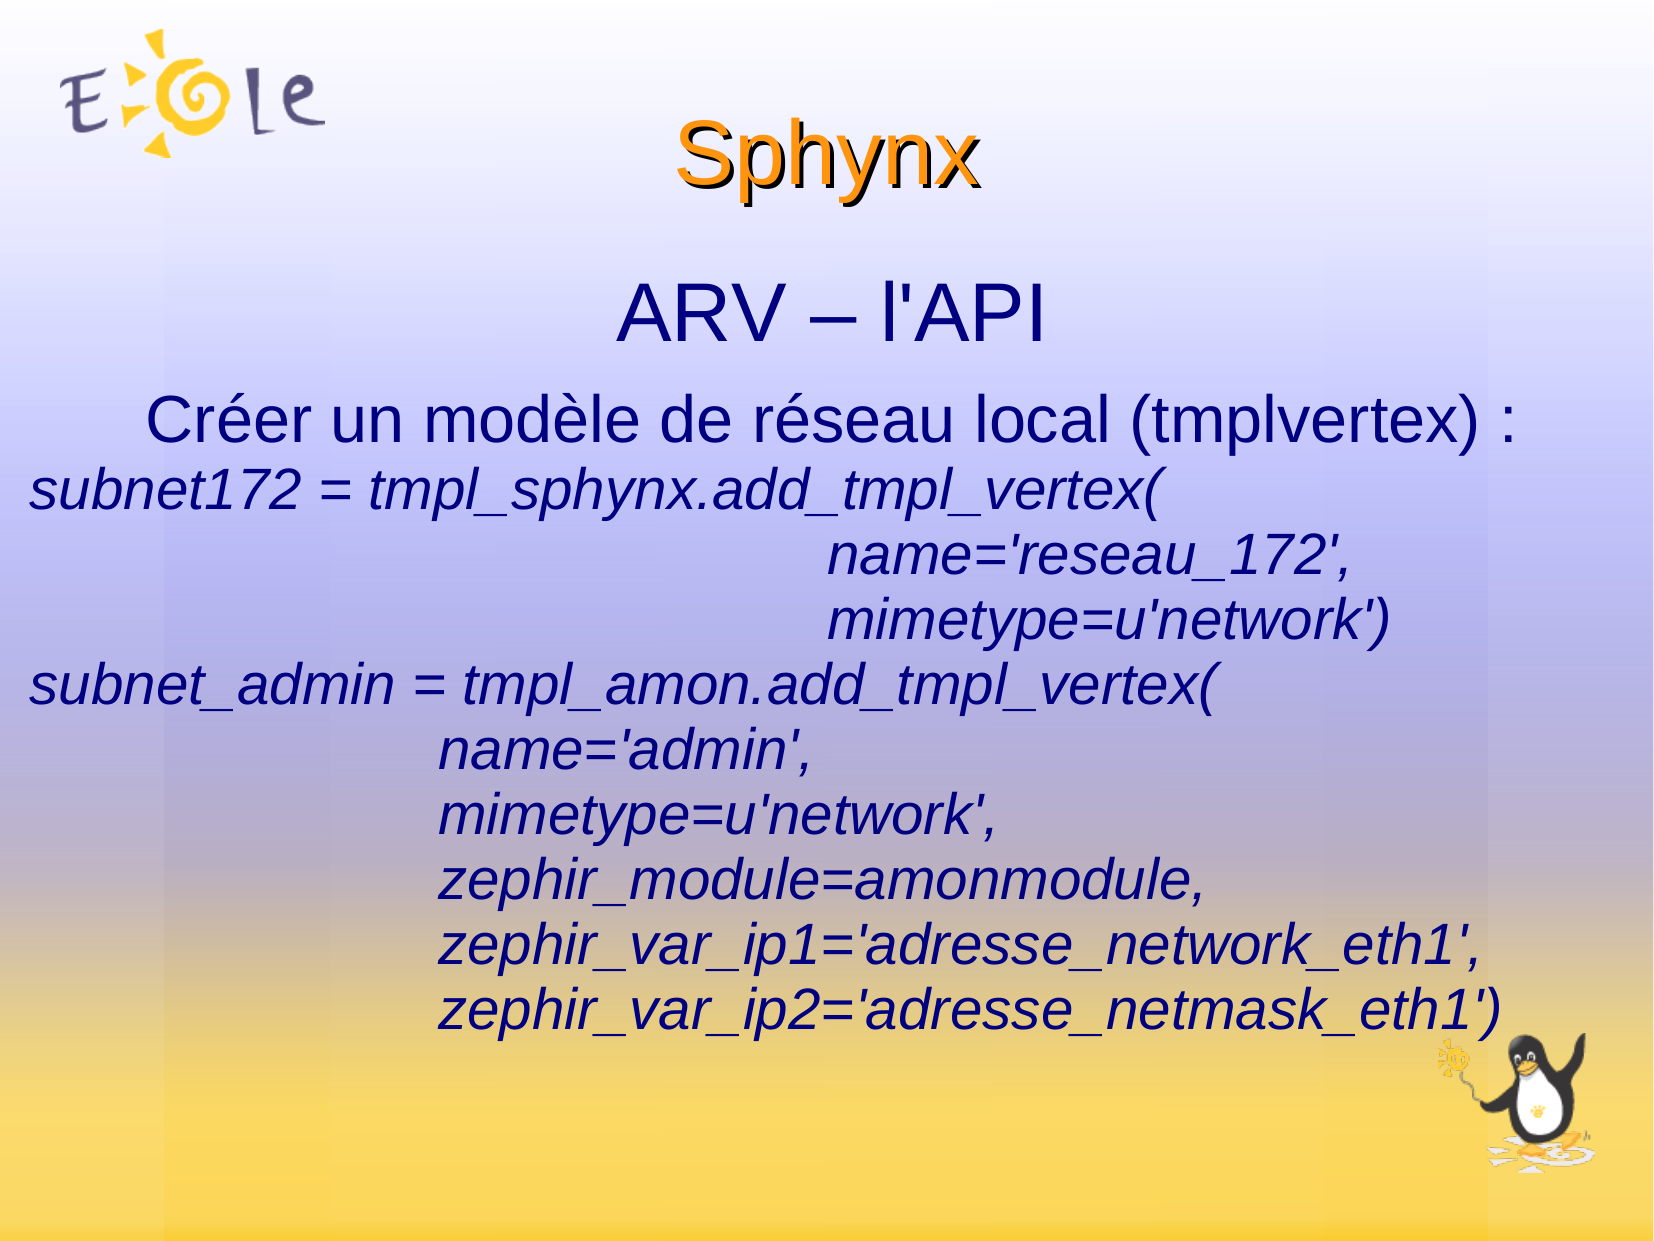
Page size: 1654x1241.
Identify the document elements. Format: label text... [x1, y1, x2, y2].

title Sphynx [82, 49, 1571, 257]
picture [0, 0, 1654, 1241]
list ARV – l'API Créer un modèle de réseau local (tmplvertex) : subnet172 = tmpl_sphynx.add_tmpl_vertex( name='reseau_172', mimetype=u'network') subnet_admin = tmpl_amon.add_tmpl_vertex( name='admin', mimetype=u'network', zephir_module=amonmodule, zephir_var_ip1='adresse_network_eth1', zephir_var_ip2='adresse_netmask_eth1') [29, 265, 1636, 1145]
